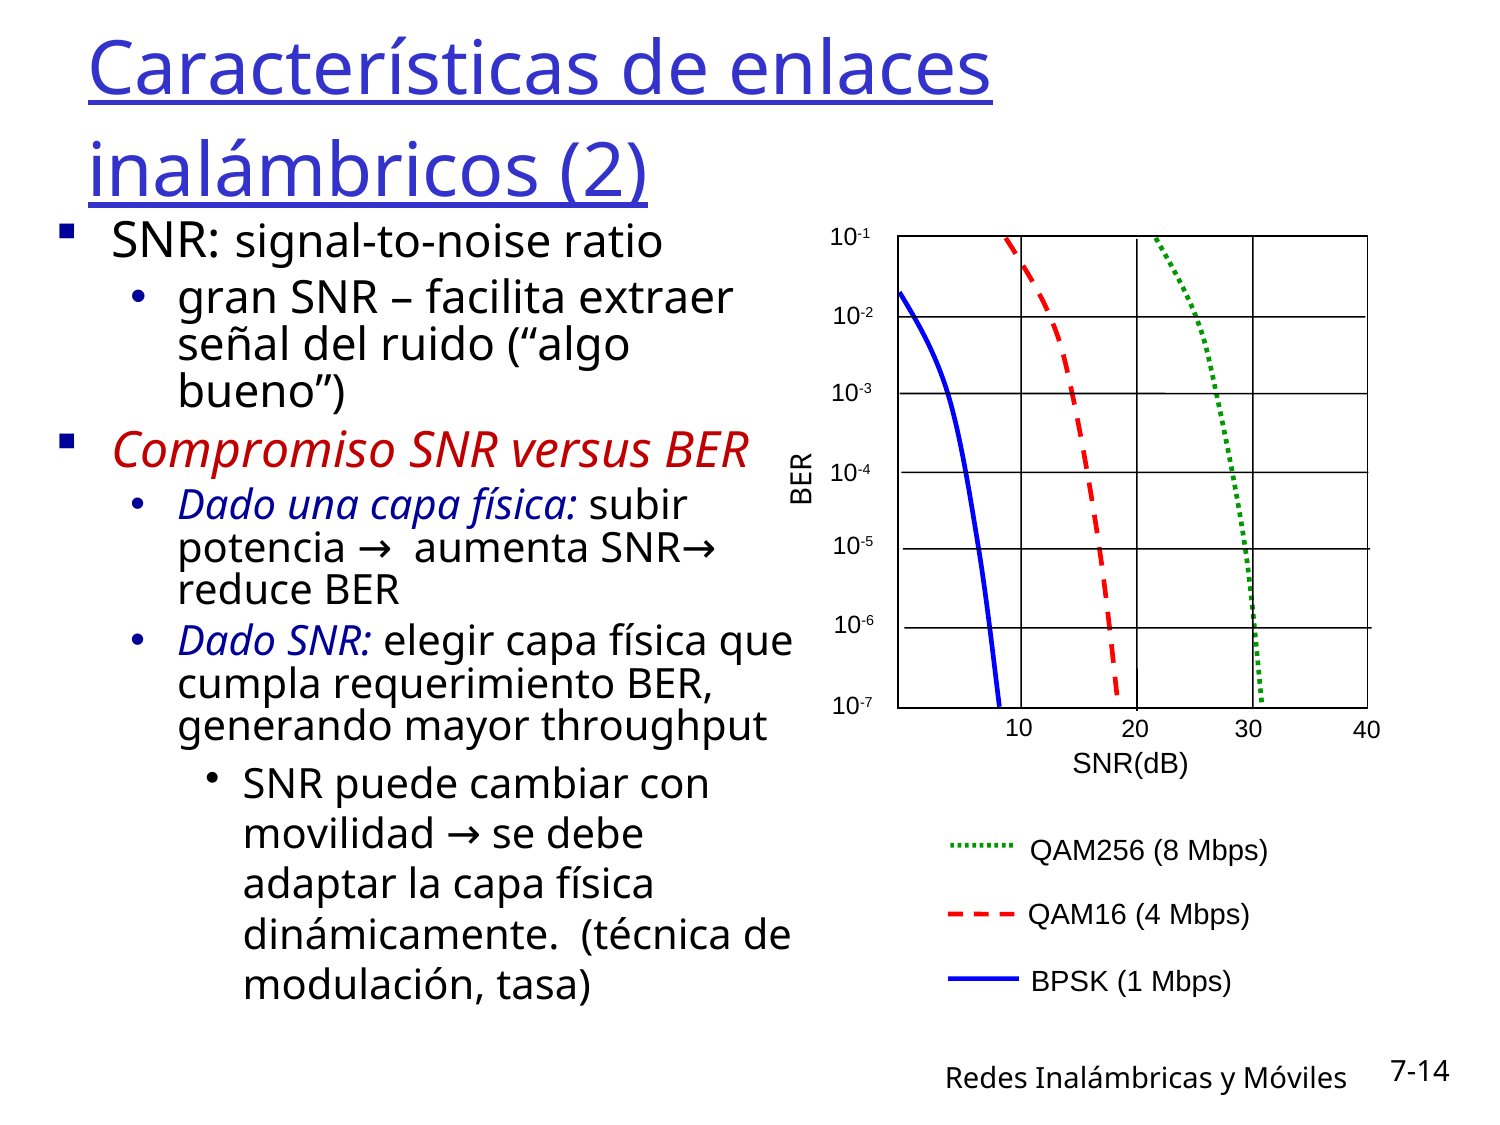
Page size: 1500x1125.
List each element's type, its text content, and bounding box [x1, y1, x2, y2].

text_box 10-3 [816, 369, 887, 414]
text_box QAM256 (8 Mbps) [1015, 823, 1284, 874]
text_box 10-5 [817, 522, 889, 567]
text_box QAM16 (4 Mbps) [1013, 887, 1266, 938]
text_box BER [774, 437, 825, 521]
text_box BPSK (1 Mbps) [1015, 954, 1248, 1005]
text_box 30 [1219, 705, 1278, 751]
title Características de enlaces inalámbricos (2) [87, 22, 1363, 211]
text_box 40 [1338, 705, 1396, 751]
text_box 20 [1106, 704, 1165, 737]
text_box 10-2 [817, 292, 889, 338]
text_box SNR(dB) [1057, 737, 1204, 787]
text_box 10-7 [817, 682, 888, 728]
text_box 10-6 [818, 601, 890, 646]
text_box 10-1 [814, 213, 886, 259]
text_box 10-4 [815, 449, 886, 494]
list SNR: signal-to-noise ratio gran SNR – facilita extraer señal del ruido (“algo bueno”) Compromiso SNR versus BER Dado una capa física: subir potencia → aumenta SNR→ reduce BER Dado SNR: elegir capa física que cumpla requerimiento BER, generando mayor throughput SNR puede cambiar con movilidad → se debe adaptar la capa física dinámicamente. (técnica de modulación, tasa) [40, 208, 816, 1125]
text_box 10 [990, 704, 1048, 750]
text_box 20 [1138, 721, 1146, 735]
